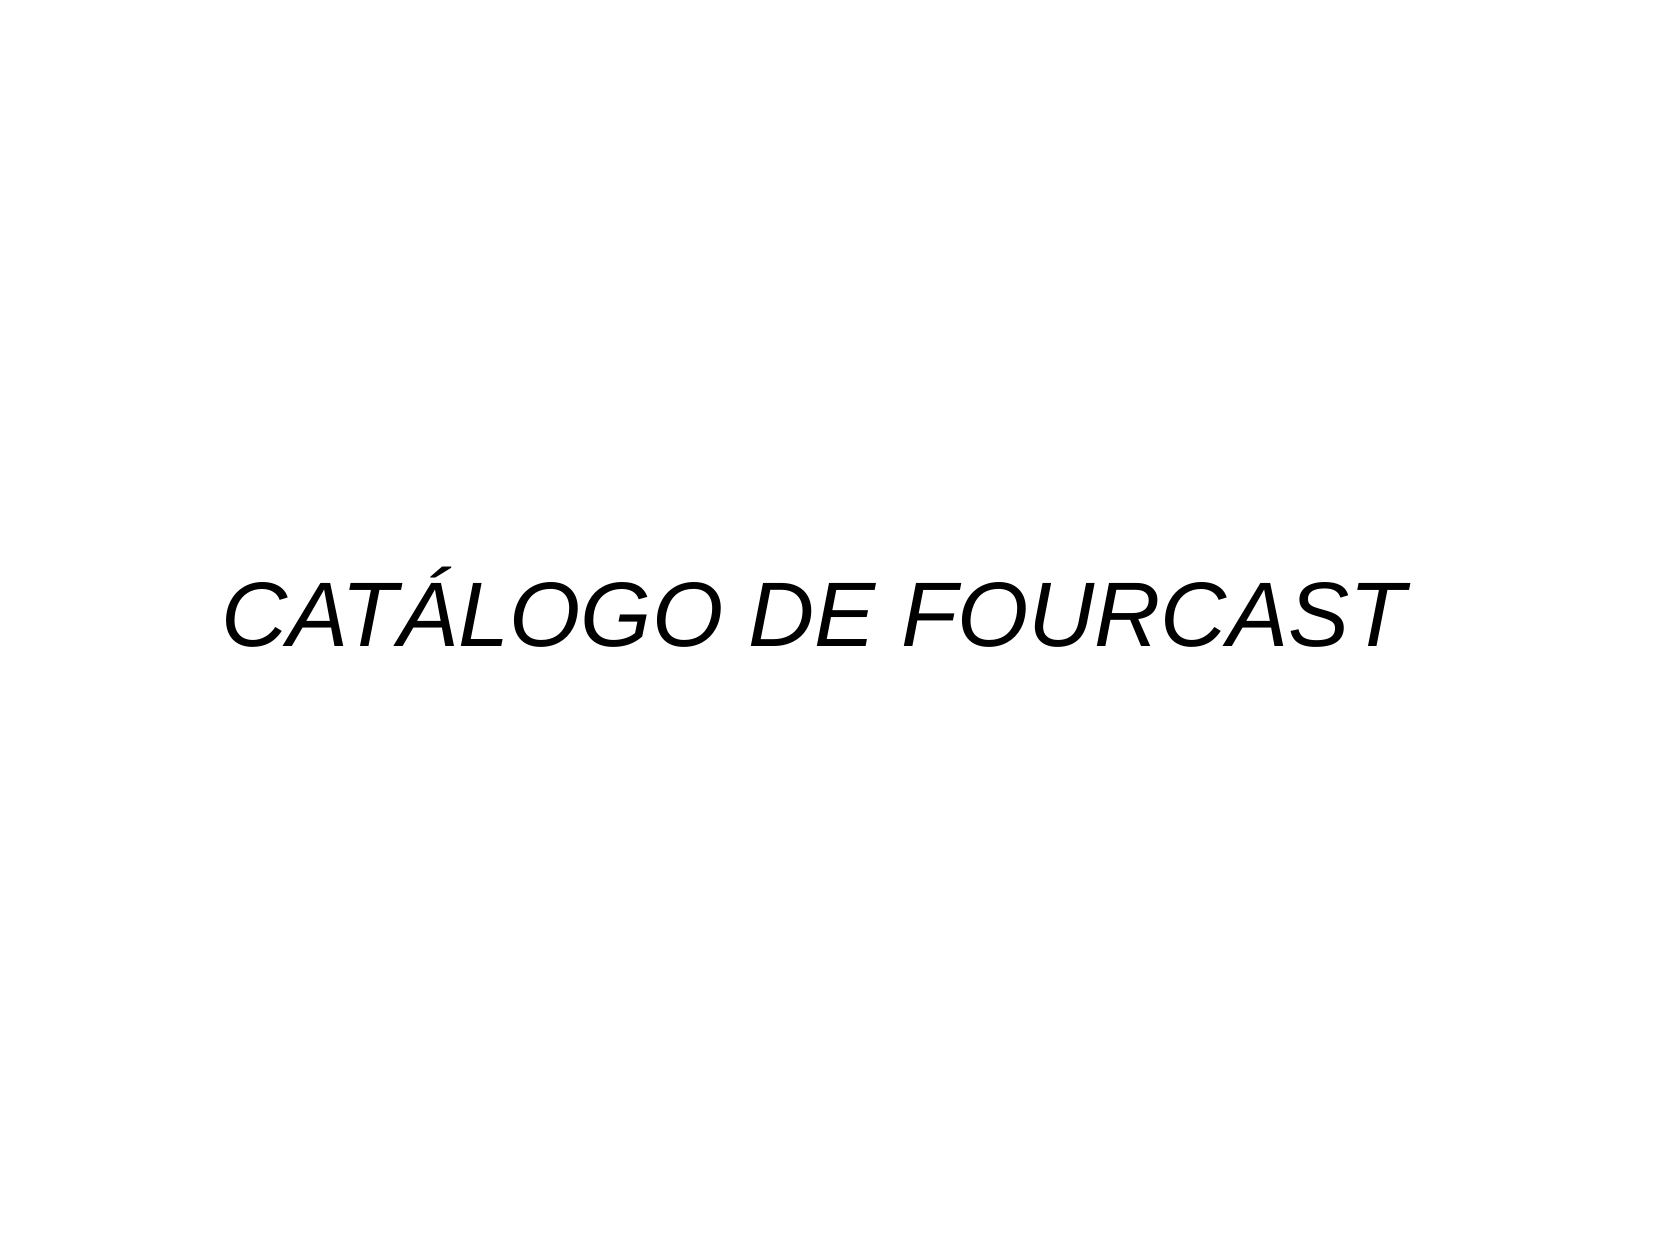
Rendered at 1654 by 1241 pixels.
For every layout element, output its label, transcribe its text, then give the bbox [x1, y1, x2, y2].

title CATÁLOGO DE FOURCAST [82, 0, 1571, 951]
